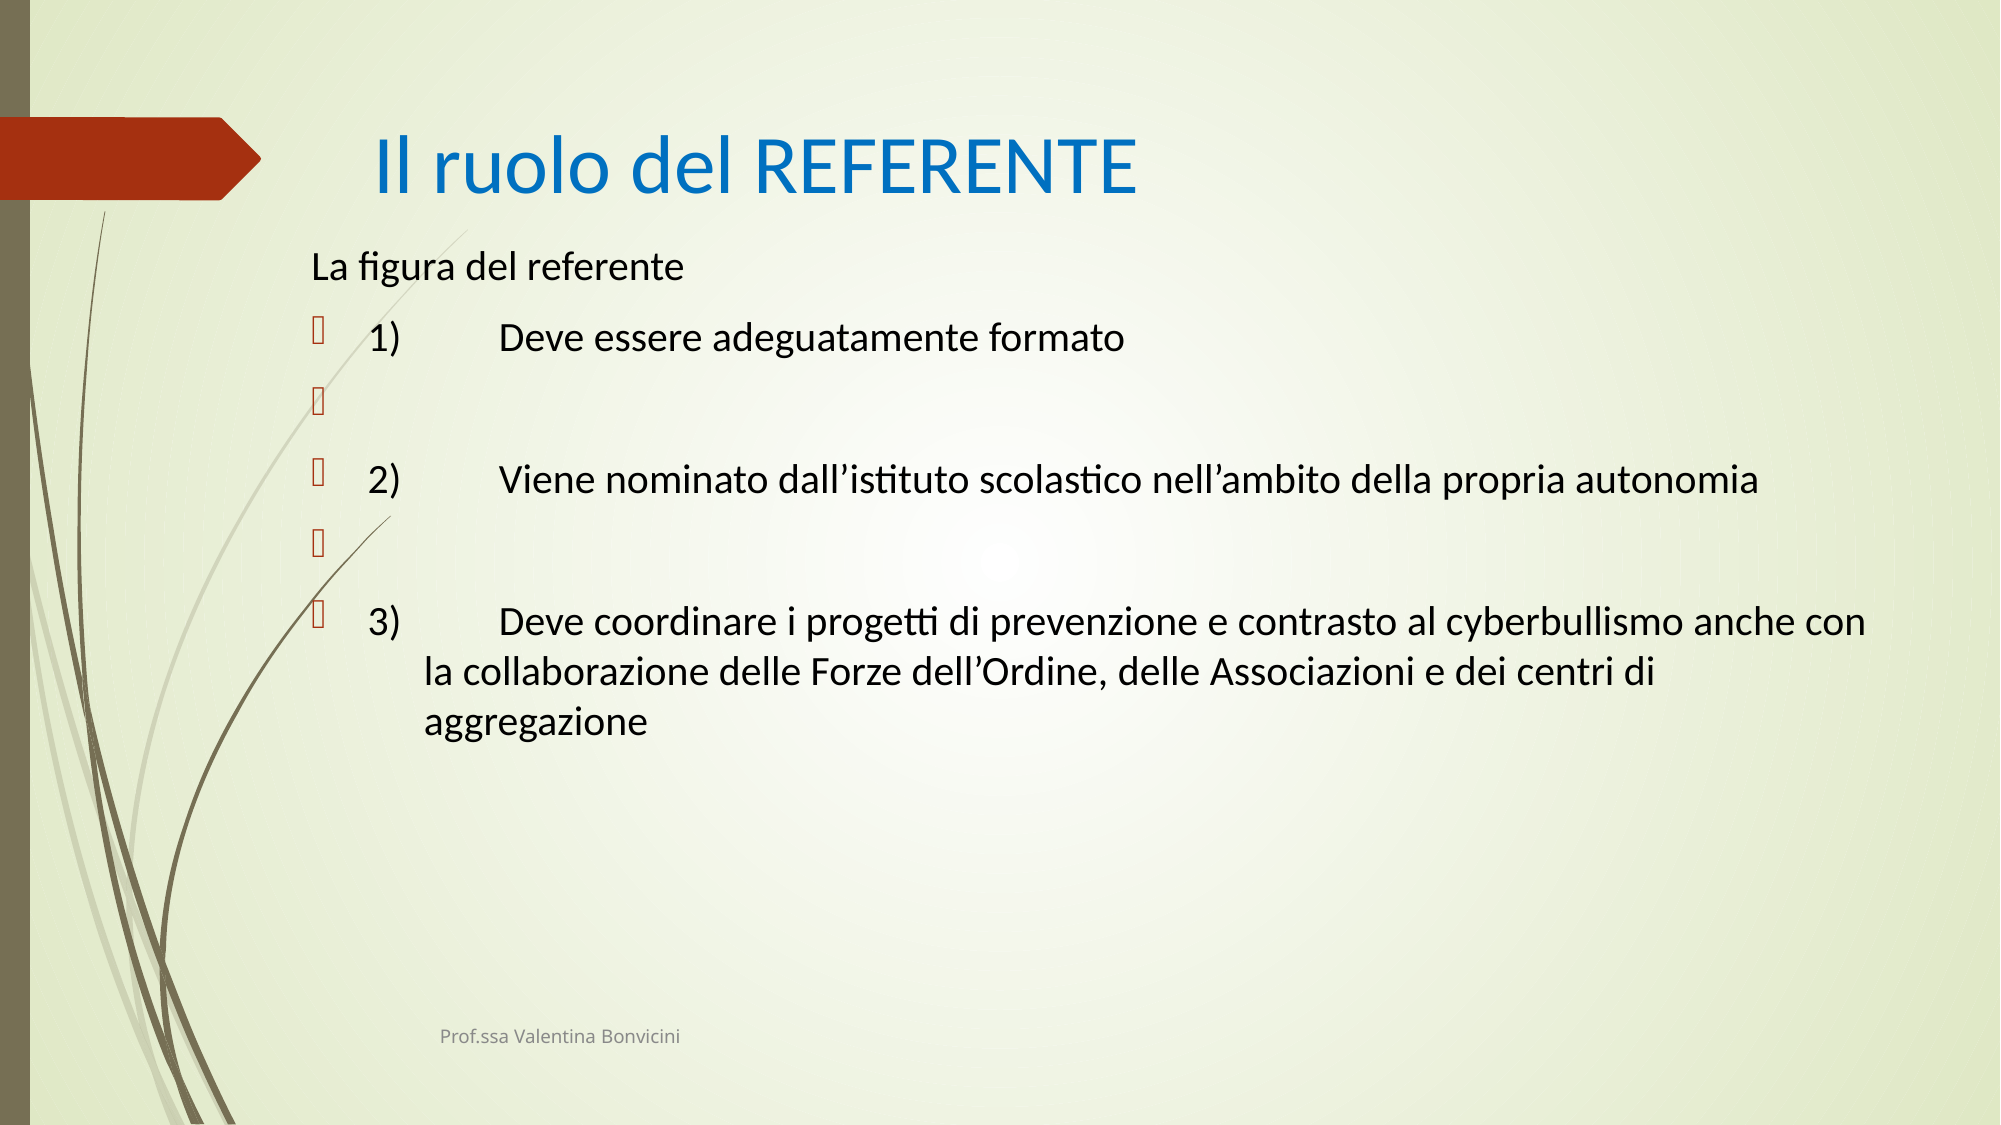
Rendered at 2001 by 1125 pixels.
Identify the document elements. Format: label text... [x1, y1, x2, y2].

text_box Prof.ssa Valentina Bonvicini [424, 1006, 1675, 1067]
list La figura del referente 1) Deve essere adeguatamente formato 2) Viene nominato dall’istituto scolastico nell’ambito della propria autonomia 3) Deve coordinare i progetti di prevenzione e contrasto al cyberbullismo anche con la collaborazione delle Forze dell’Ordine, delle Associazioni e dei centri di aggregazione [296, 231, 1888, 1058]
title Il ruolo del REFERENTE [339, 102, 1888, 231]
